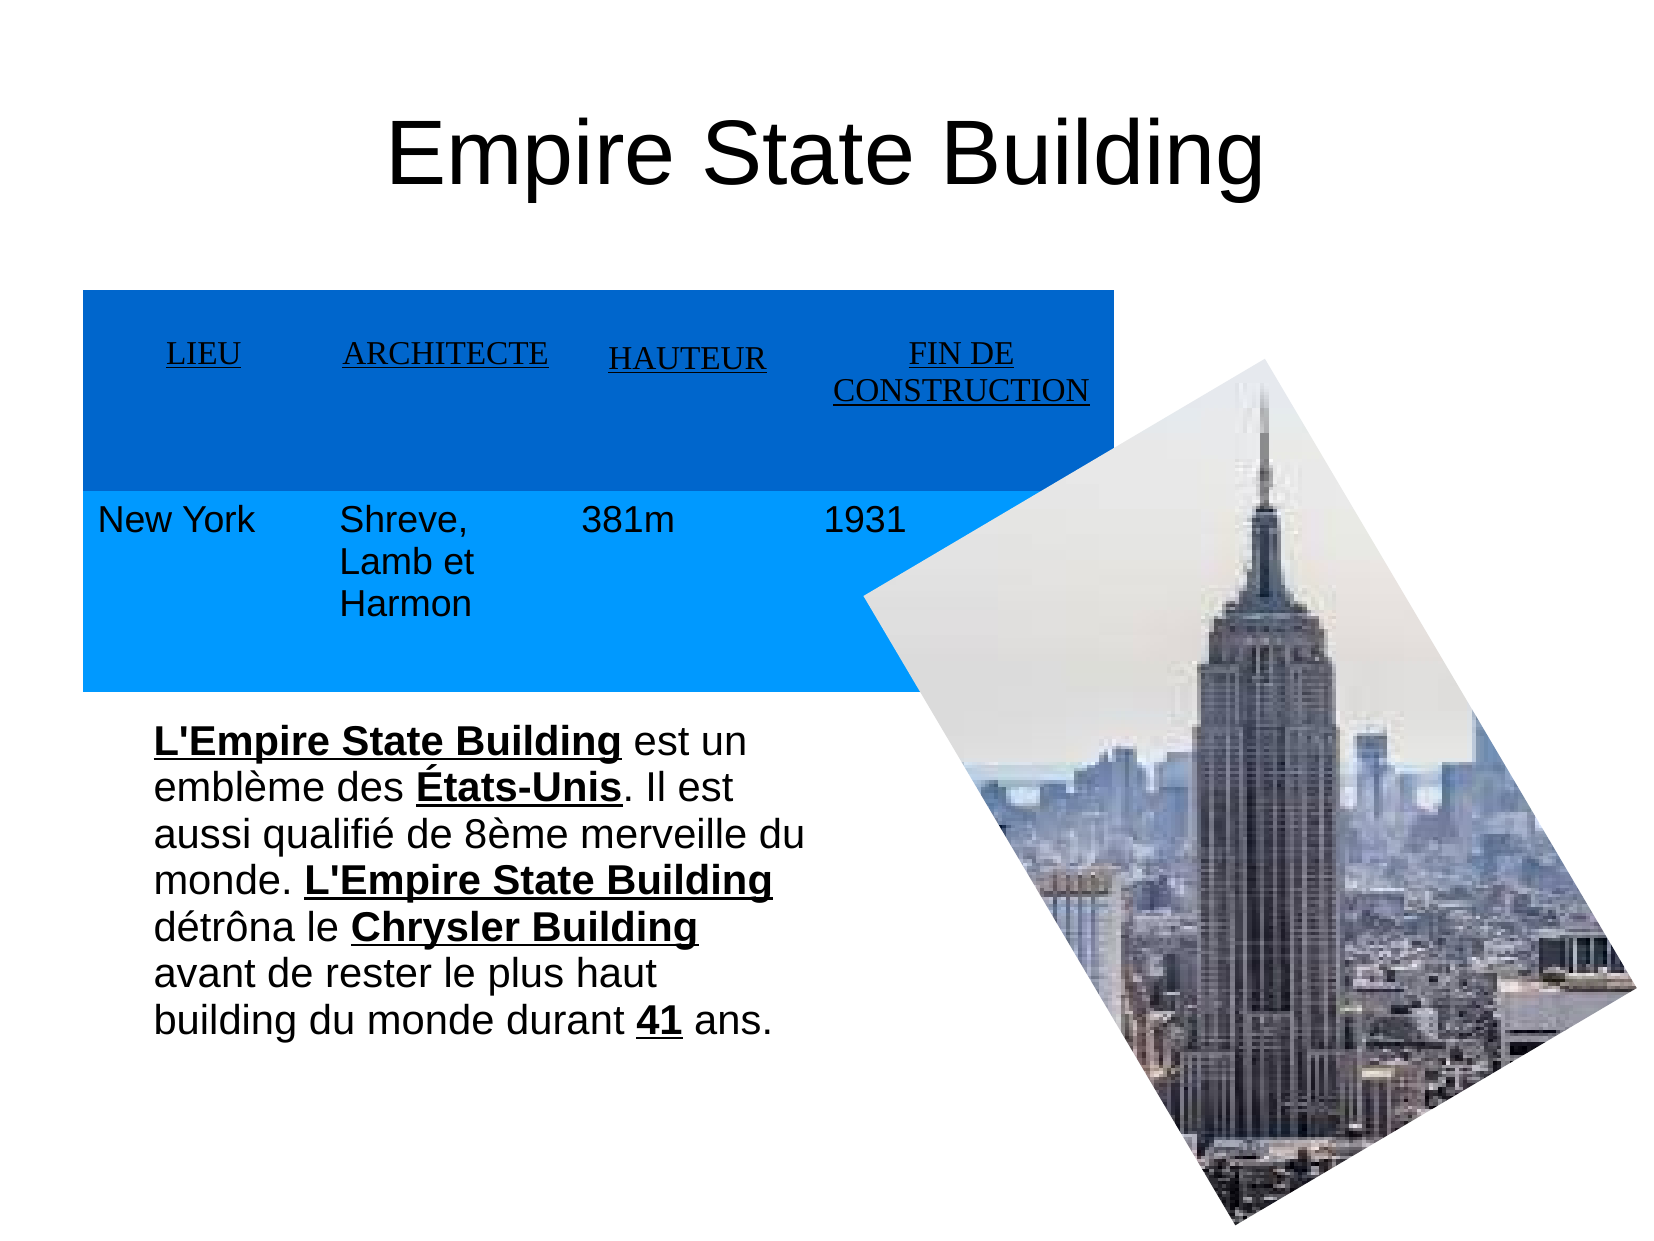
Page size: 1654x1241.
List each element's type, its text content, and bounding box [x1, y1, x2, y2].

table_cell 1931 [809, 491, 1039, 692]
table_cell 381m [567, 491, 809, 692]
table_header FIN DE CONSTRUCTION [809, 290, 1114, 491]
table_header HAUTEUR [567, 290, 809, 491]
table_header ARCHITECTE [325, 290, 567, 491]
list [82, 358, 1637, 1226]
title Empire State Building [82, 49, 1571, 257]
table_header LIEU [83, 290, 325, 491]
table_cell Shreve, Lamb et Harmon [325, 491, 567, 692]
table_cell New York [83, 491, 325, 692]
